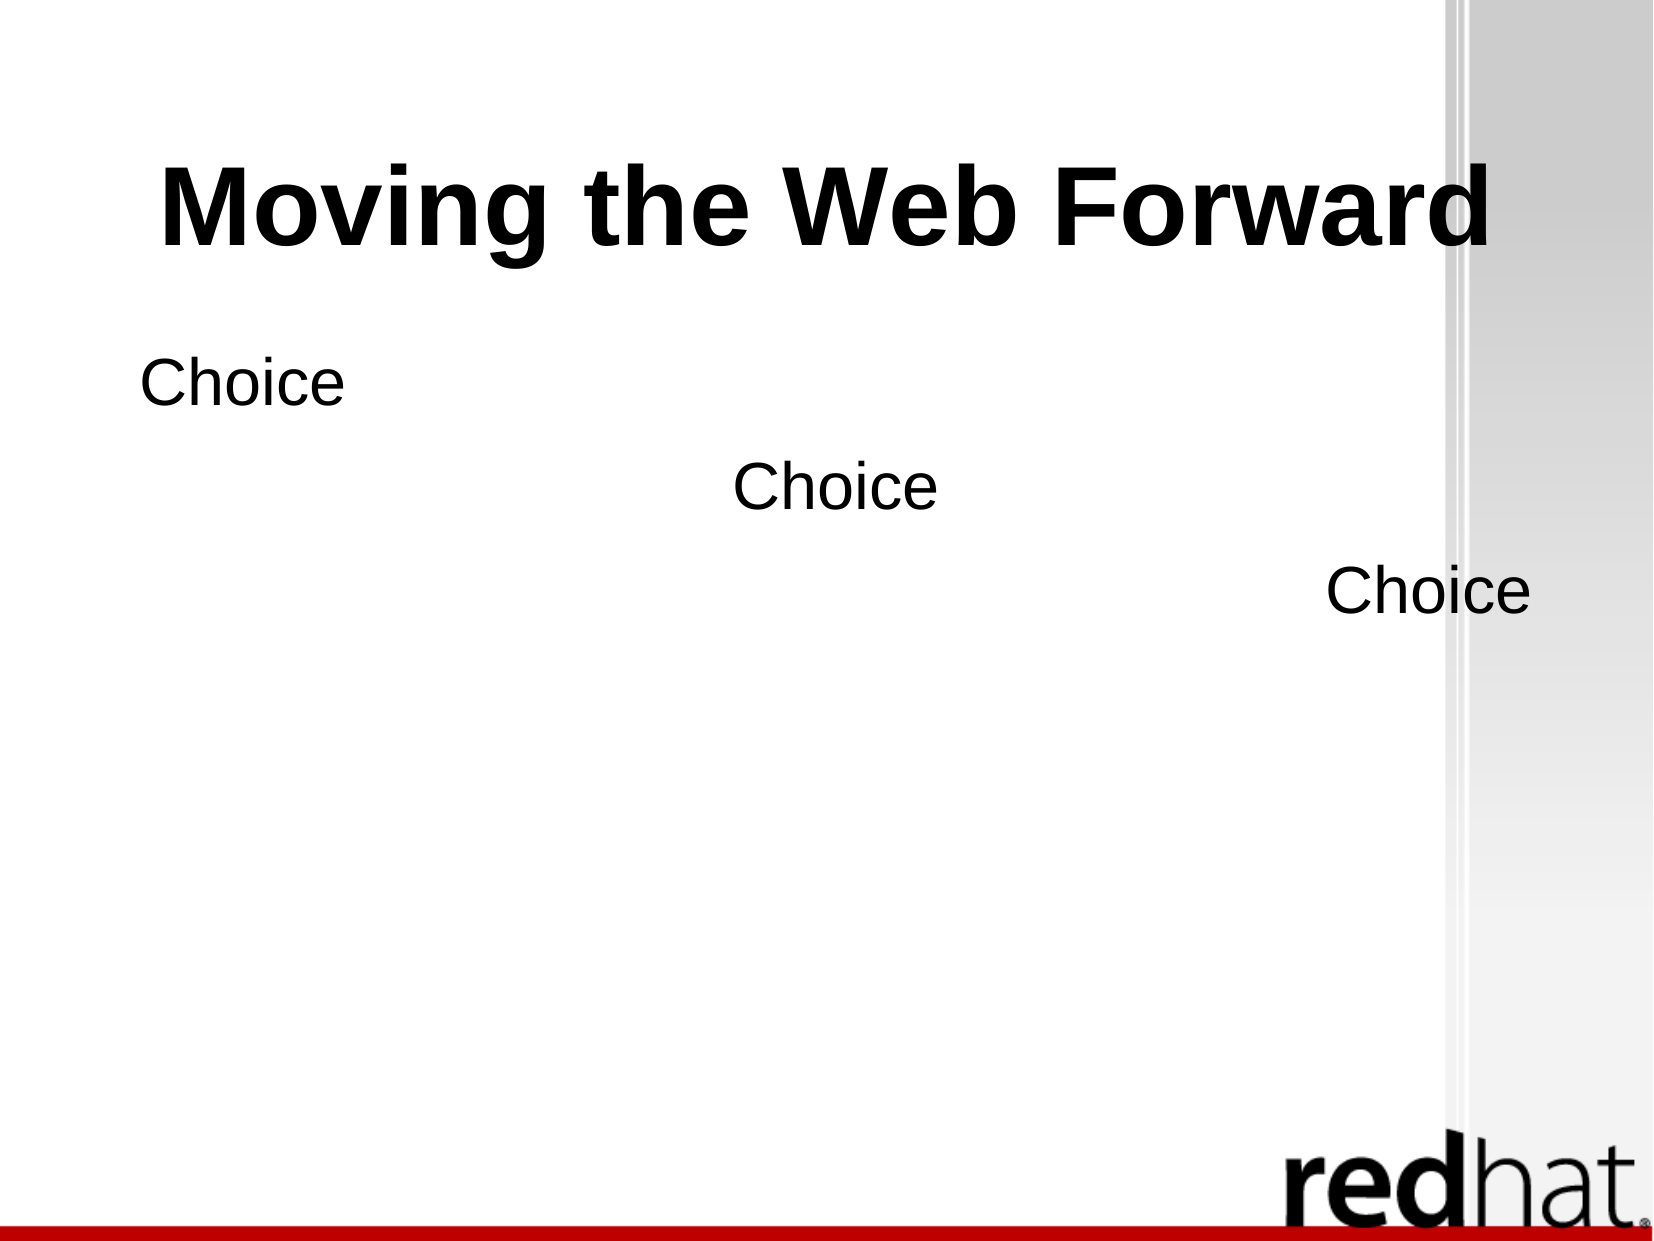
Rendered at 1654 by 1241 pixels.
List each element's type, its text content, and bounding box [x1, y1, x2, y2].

title Moving the Web Forward [121, 102, 1533, 311]
picture [0, 0, 1654, 1241]
list Choice Choice Choice [121, 344, 1533, 1127]
